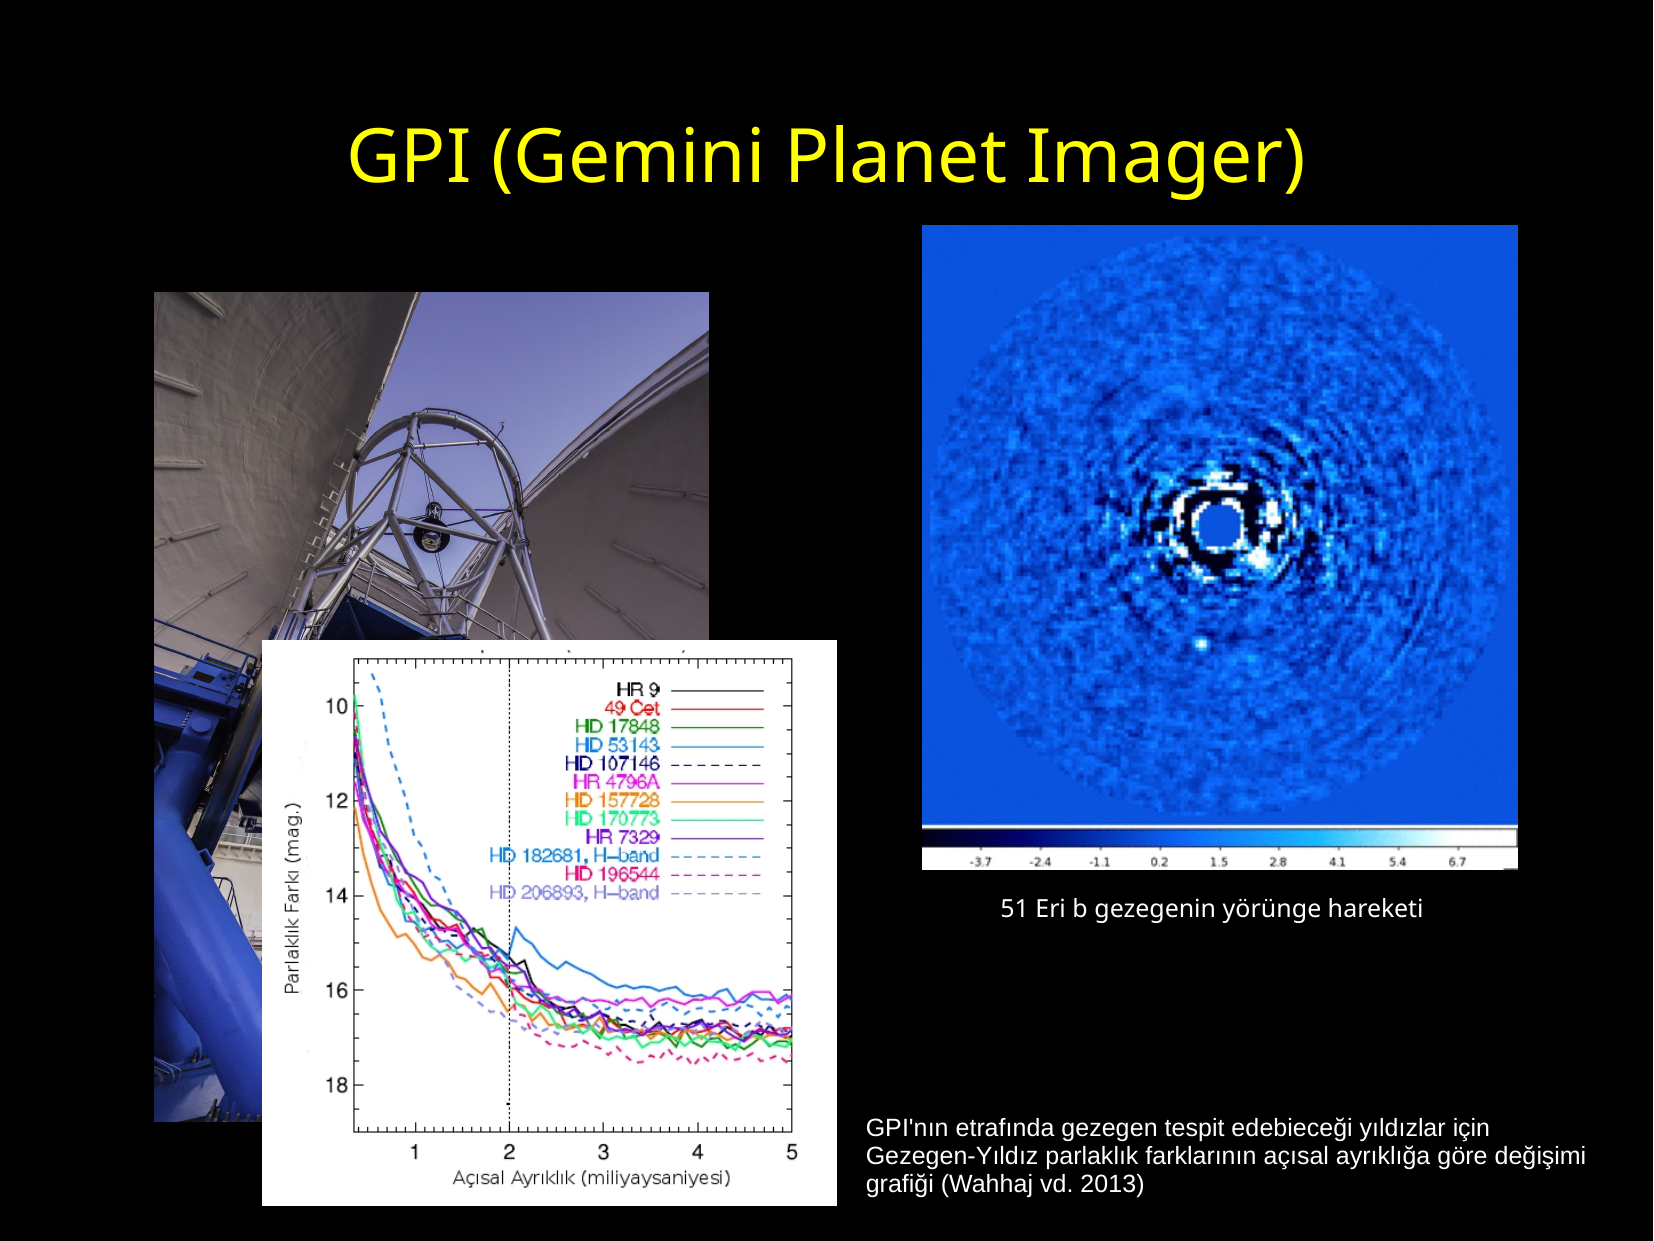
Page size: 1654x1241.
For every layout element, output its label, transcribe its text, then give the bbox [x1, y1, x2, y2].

picture [922, 225, 1518, 870]
picture [154, 292, 837, 1206]
title GPI (Gemini Planet Imager) [82, 49, 1571, 257]
text_box GPI'nın etrafında gezegen tespit edebieceği yıldızlar için Gezegen-Yıldız parlaklık farklarının açısal ayrıklığa göre değişimi grafiği (Wahhaj vd. 2013) [851, 1106, 1613, 1206]
text_box 51 Eri b gezegenin yörünge hareketi [946, 883, 1479, 932]
